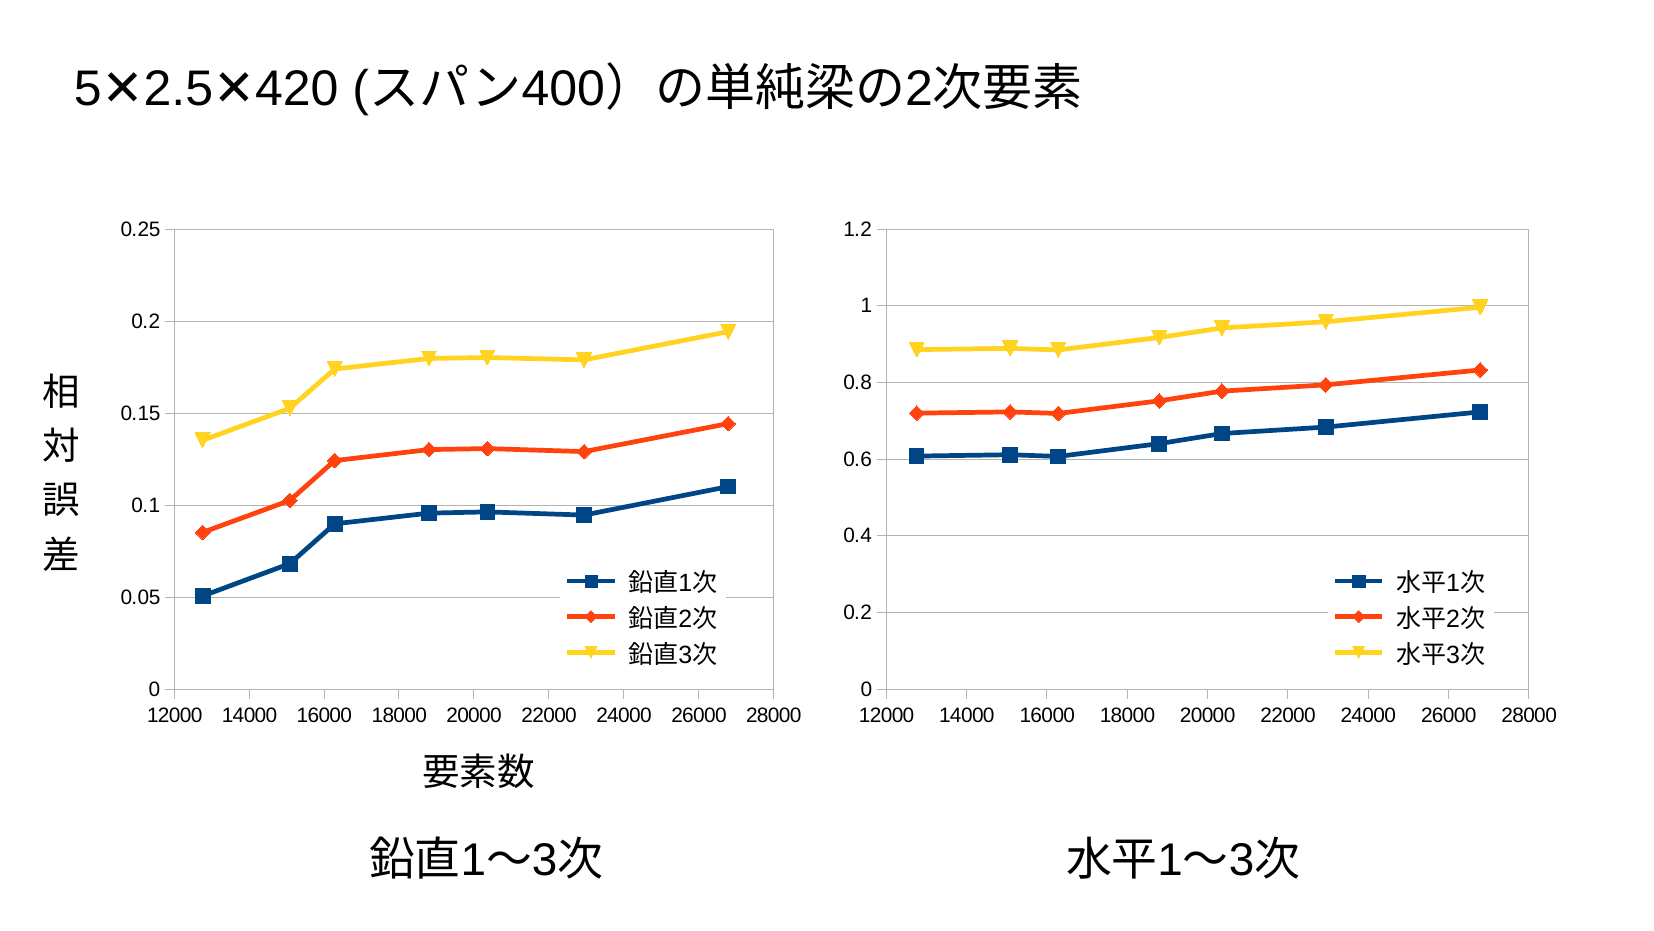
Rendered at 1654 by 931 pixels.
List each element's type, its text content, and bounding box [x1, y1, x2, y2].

text_box 要素数 [407, 734, 550, 804]
picture [560, 560, 613, 674]
text_box 鉛直1次 鉛直2次 鉛直3次 [613, 555, 733, 679]
text_box 水平1〜3次 [1051, 814, 1483, 931]
chart [828, 206, 1571, 739]
text_box 鉛直1〜3次 [354, 814, 786, 931]
text_box 相 対 誤 差 [27, 354, 95, 587]
chart [106, 237, 815, 739]
text_box 5✕2.5✕420 (スパン400）の単純梁の2次要素 [59, 40, 1098, 237]
text_box 水平1次 水平2次 水平3次 [1381, 555, 1501, 679]
picture [1328, 560, 1381, 674]
